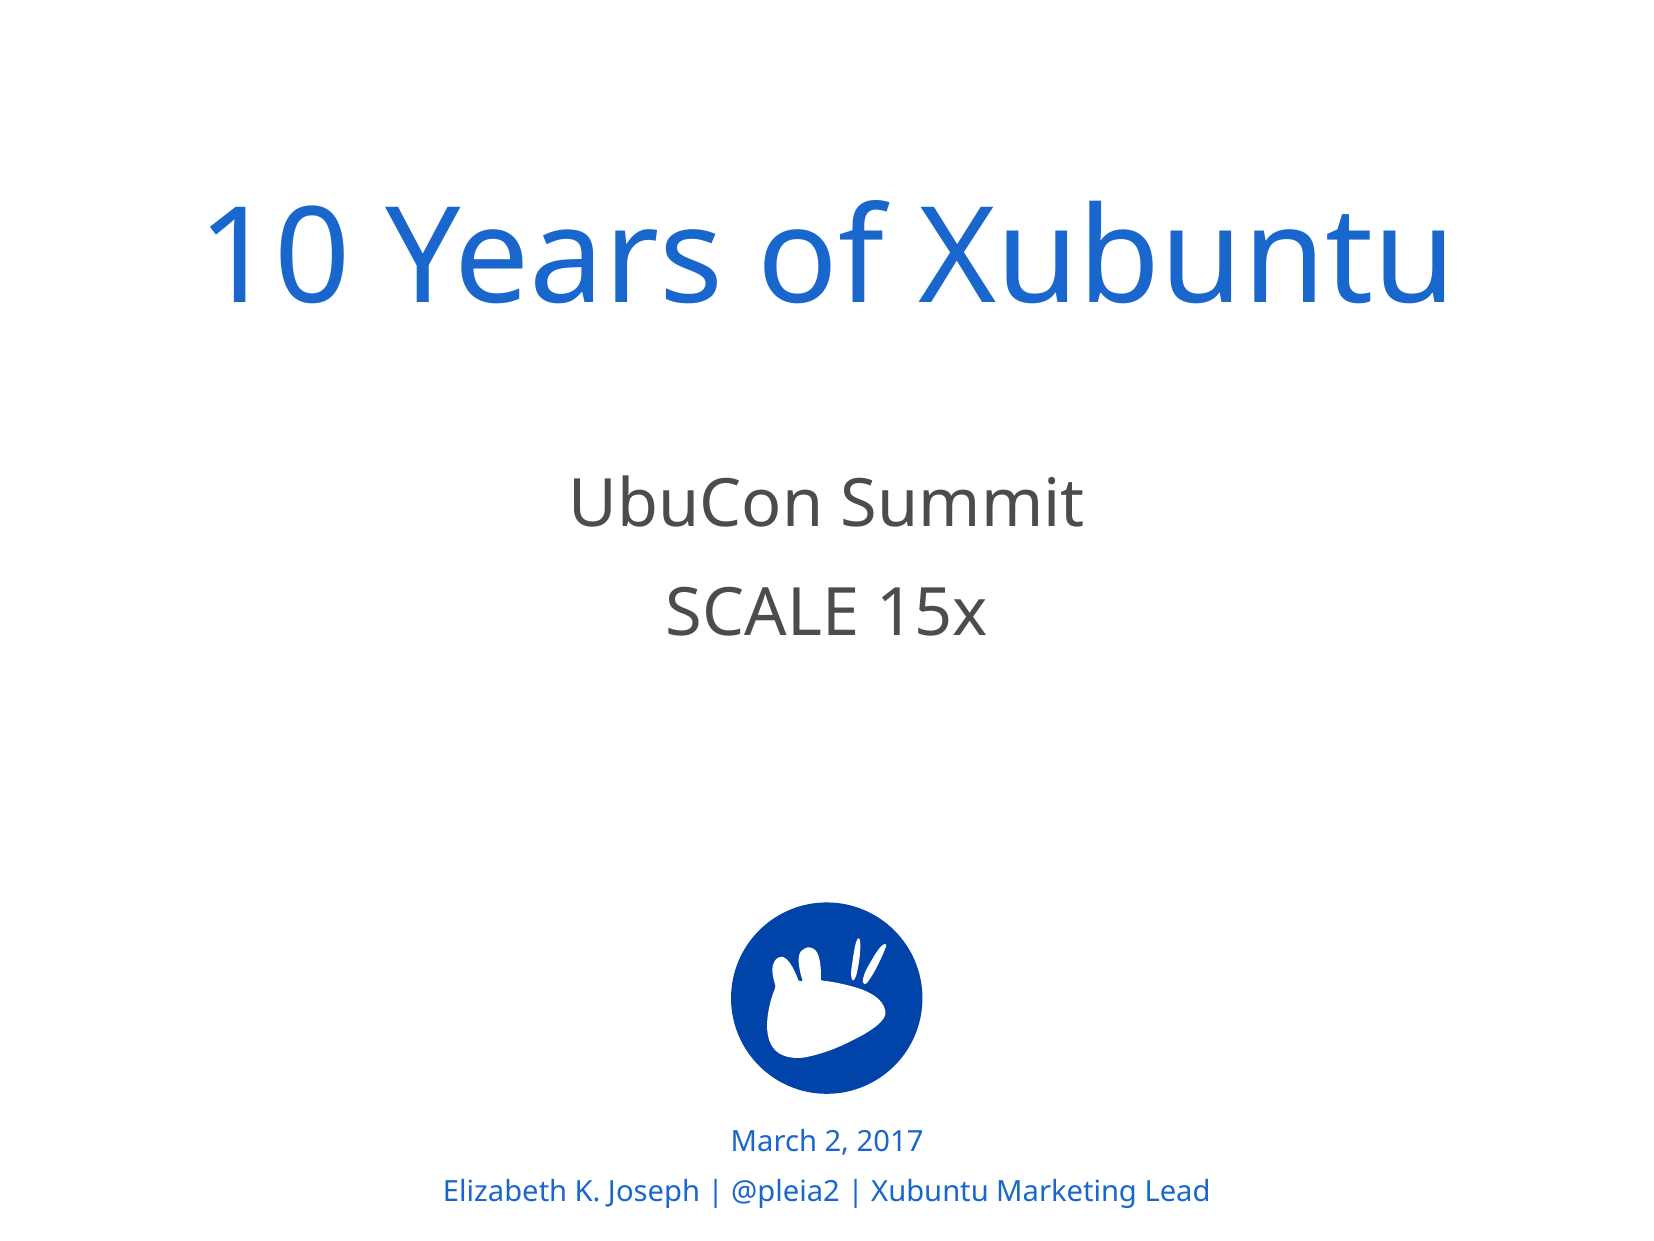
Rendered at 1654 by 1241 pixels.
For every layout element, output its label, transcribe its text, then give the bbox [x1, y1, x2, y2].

title 10 Years of Xubuntu [118, 88, 1537, 414]
subtitle UbuCon Summit SCALE 15x [118, 437, 1537, 843]
